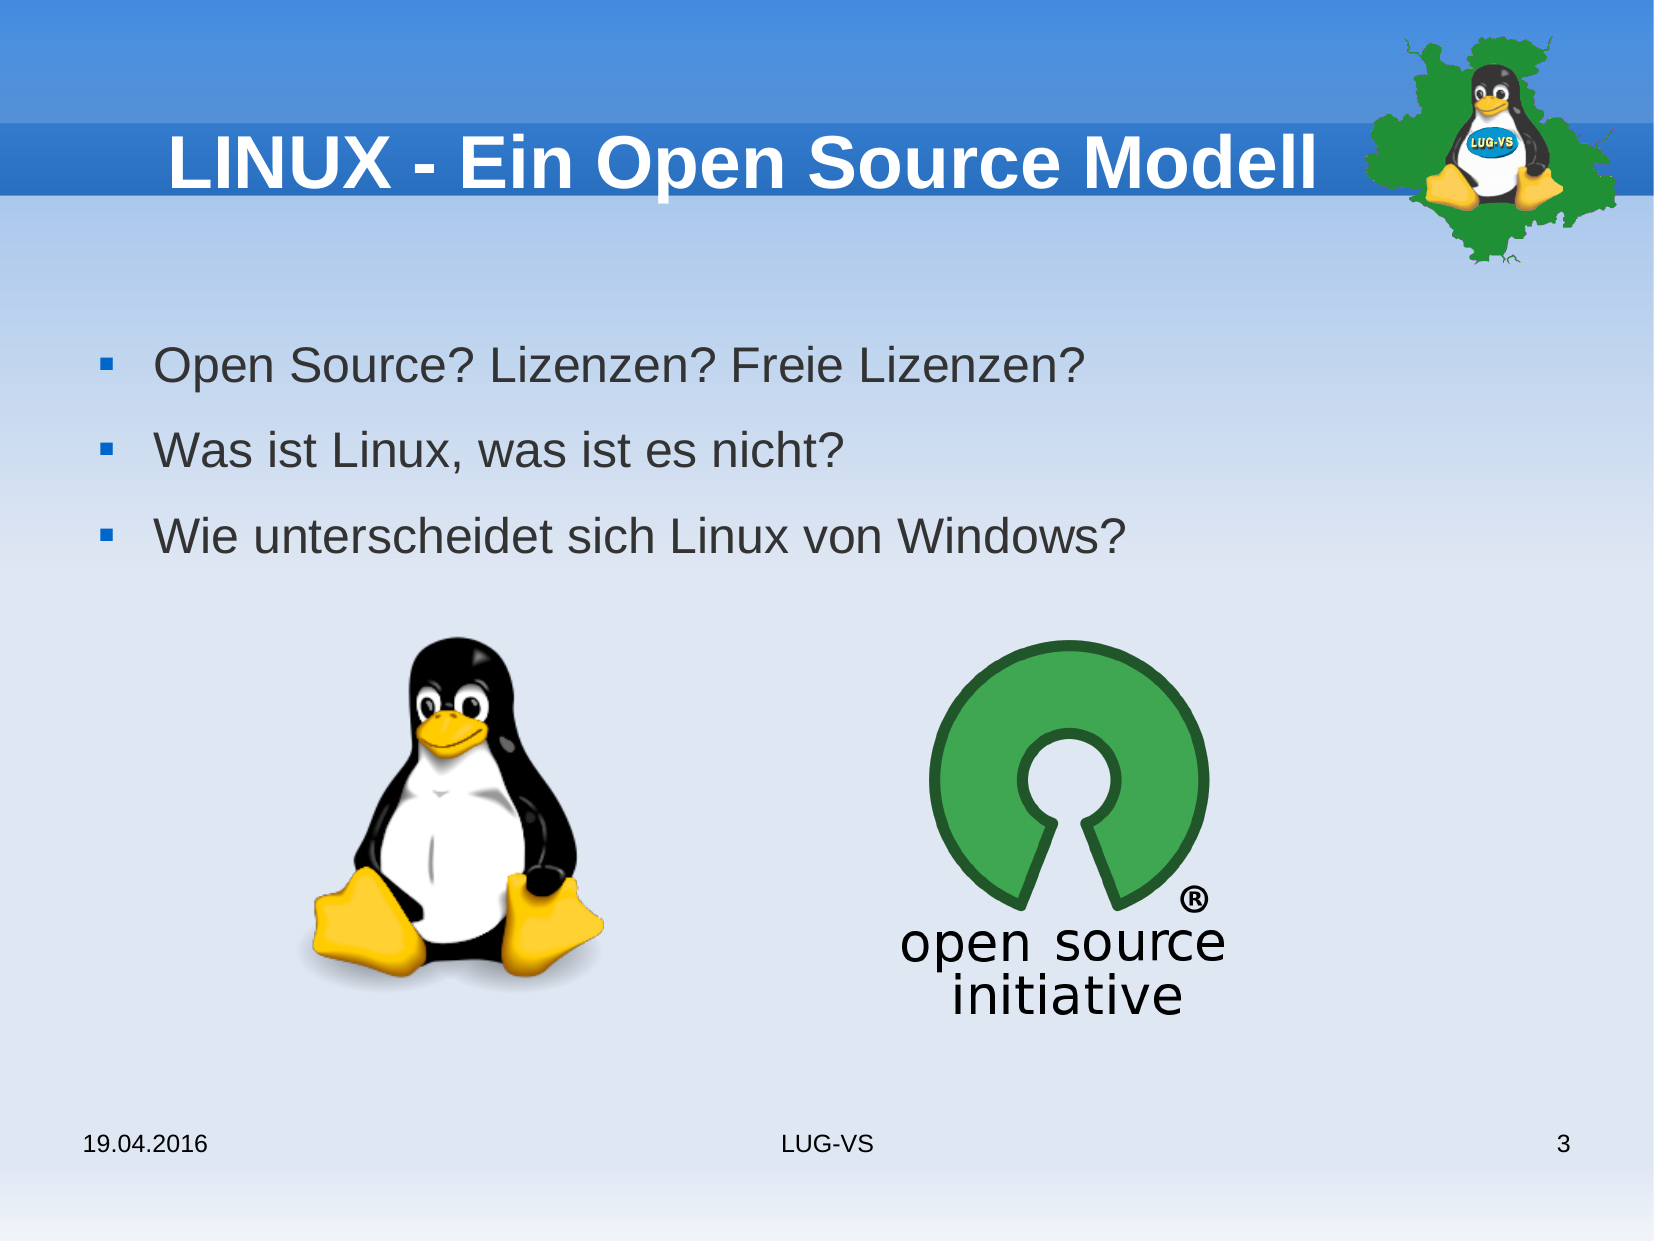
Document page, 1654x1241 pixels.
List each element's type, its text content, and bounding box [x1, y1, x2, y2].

picture [0, 0, 1654, 1241]
title LINUX - Ein Open Source Modell [0, 59, 1489, 267]
list Open Source? Lizenzen? Freie Lizenzen? Was ist Linux, was ist es nicht? Wie unterscheidet sich Linux von Windows? [82, 337, 1571, 1109]
